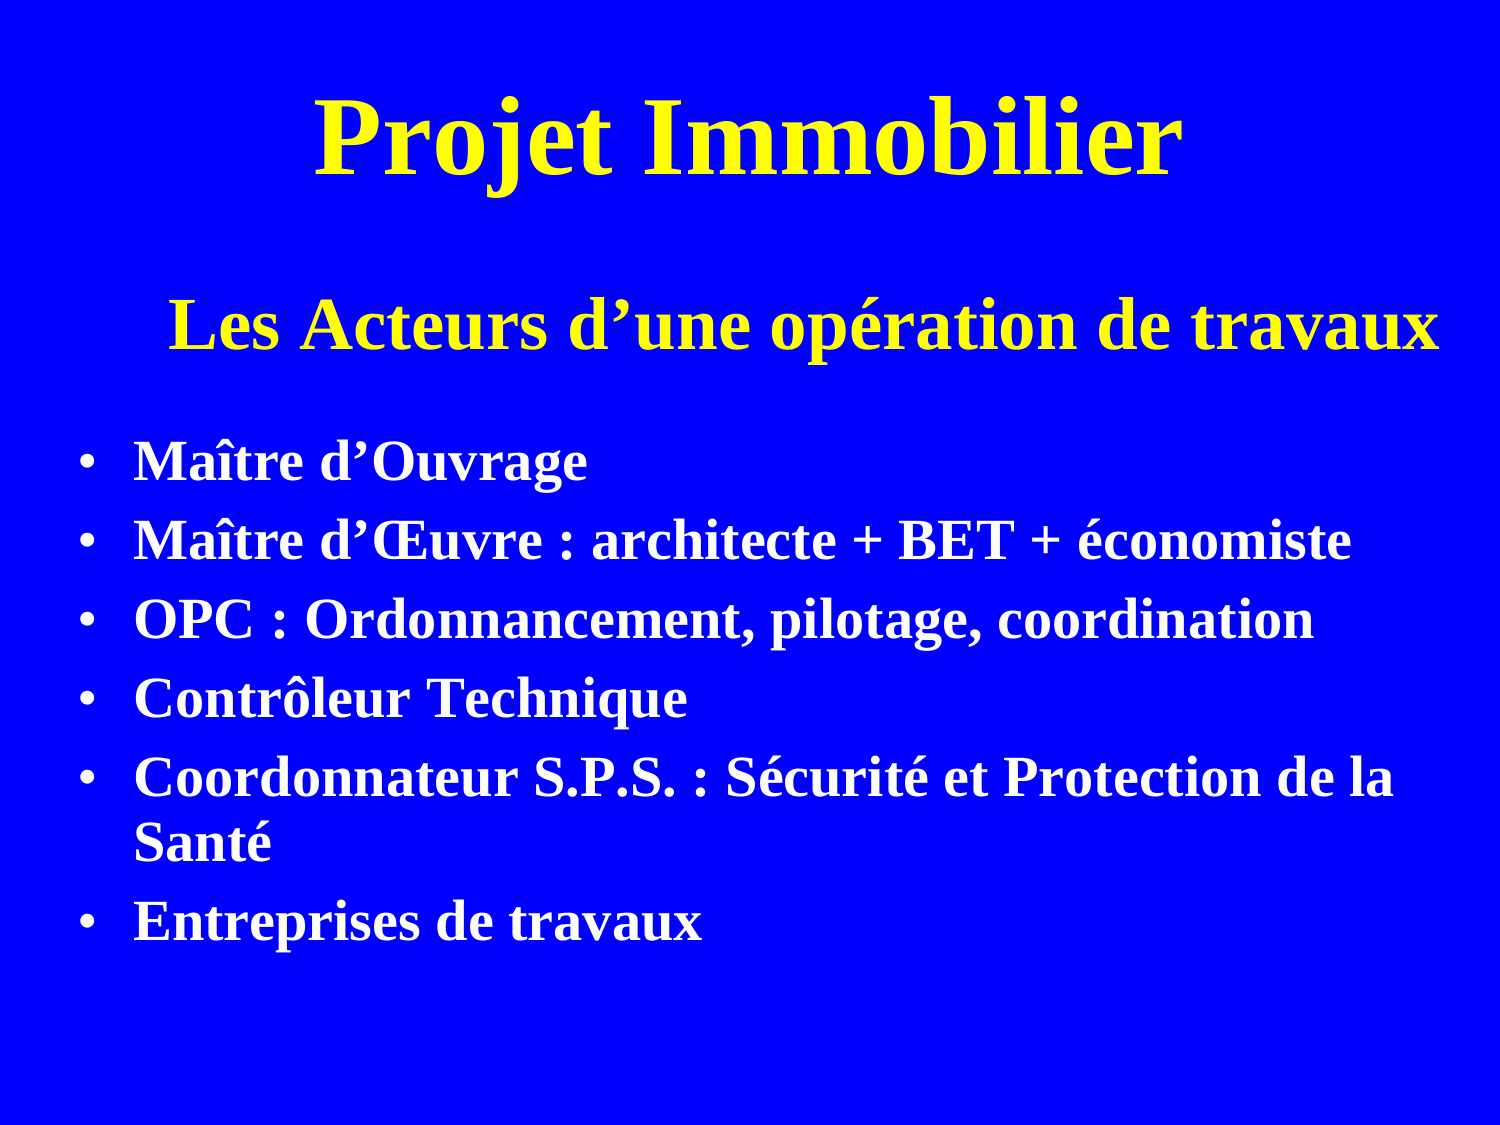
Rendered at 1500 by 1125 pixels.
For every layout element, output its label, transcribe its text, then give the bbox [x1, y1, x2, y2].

title Projet Immobilier [112, 42, 1388, 231]
text_box Les Acteurs d’une opération de travaux [22, 267, 1500, 373]
list Maître d’Ouvrage Maître d’Œuvre : architecte + BET + économiste OPC : Ordonnancement, pilotage, coordination Contrôleur Technique Coordonnateur S.P.S. : Sécurité et Protection de la Santé Entreprises de travaux [62, 420, 1412, 1047]
